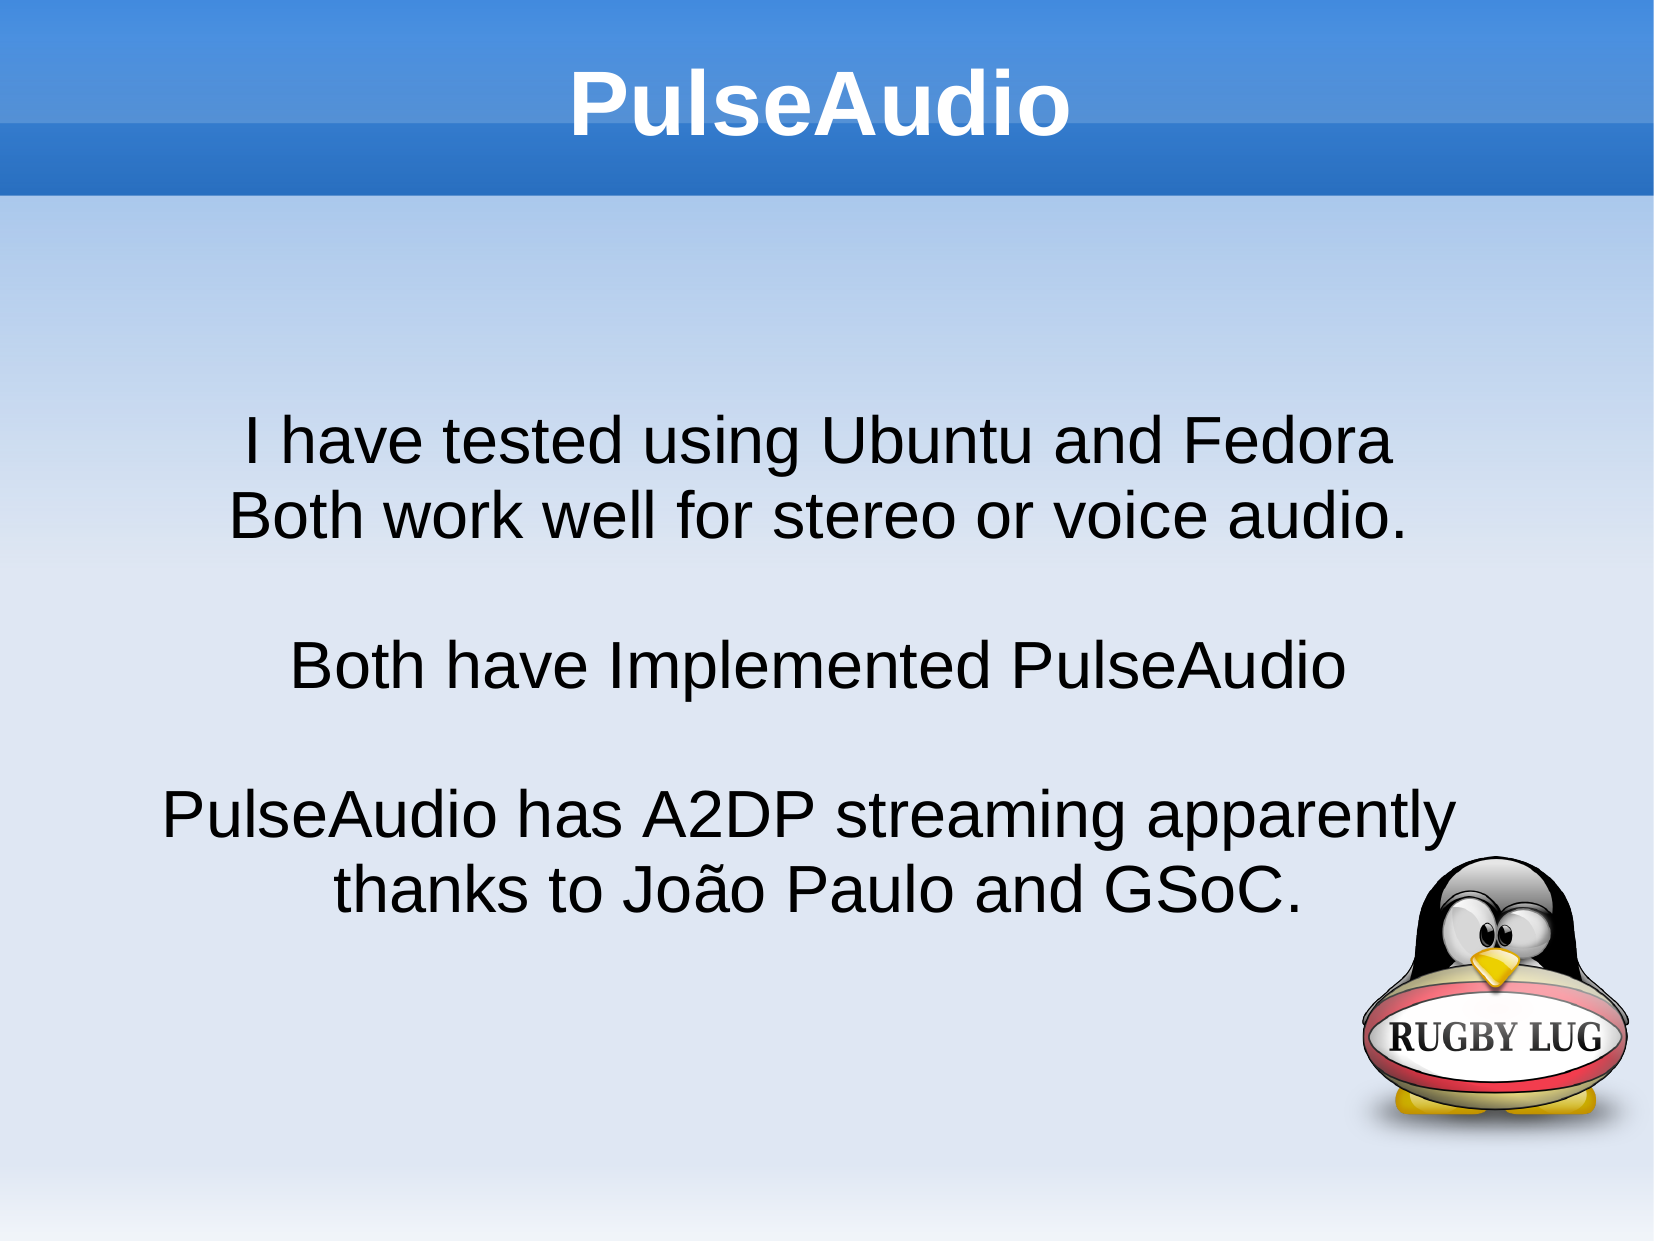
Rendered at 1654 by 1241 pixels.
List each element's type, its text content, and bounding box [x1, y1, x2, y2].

title PulseAudio [76, 0, 1565, 208]
subtitle I have tested using Ubuntu and Fedora Both work well for stereo or voice audio. Both have Implemented PulseAudio PulseAudio has A2DP streaming apparently thanks to João Paulo and GSoC. [75, 263, 1564, 1067]
picture [0, 0, 1654, 1241]
